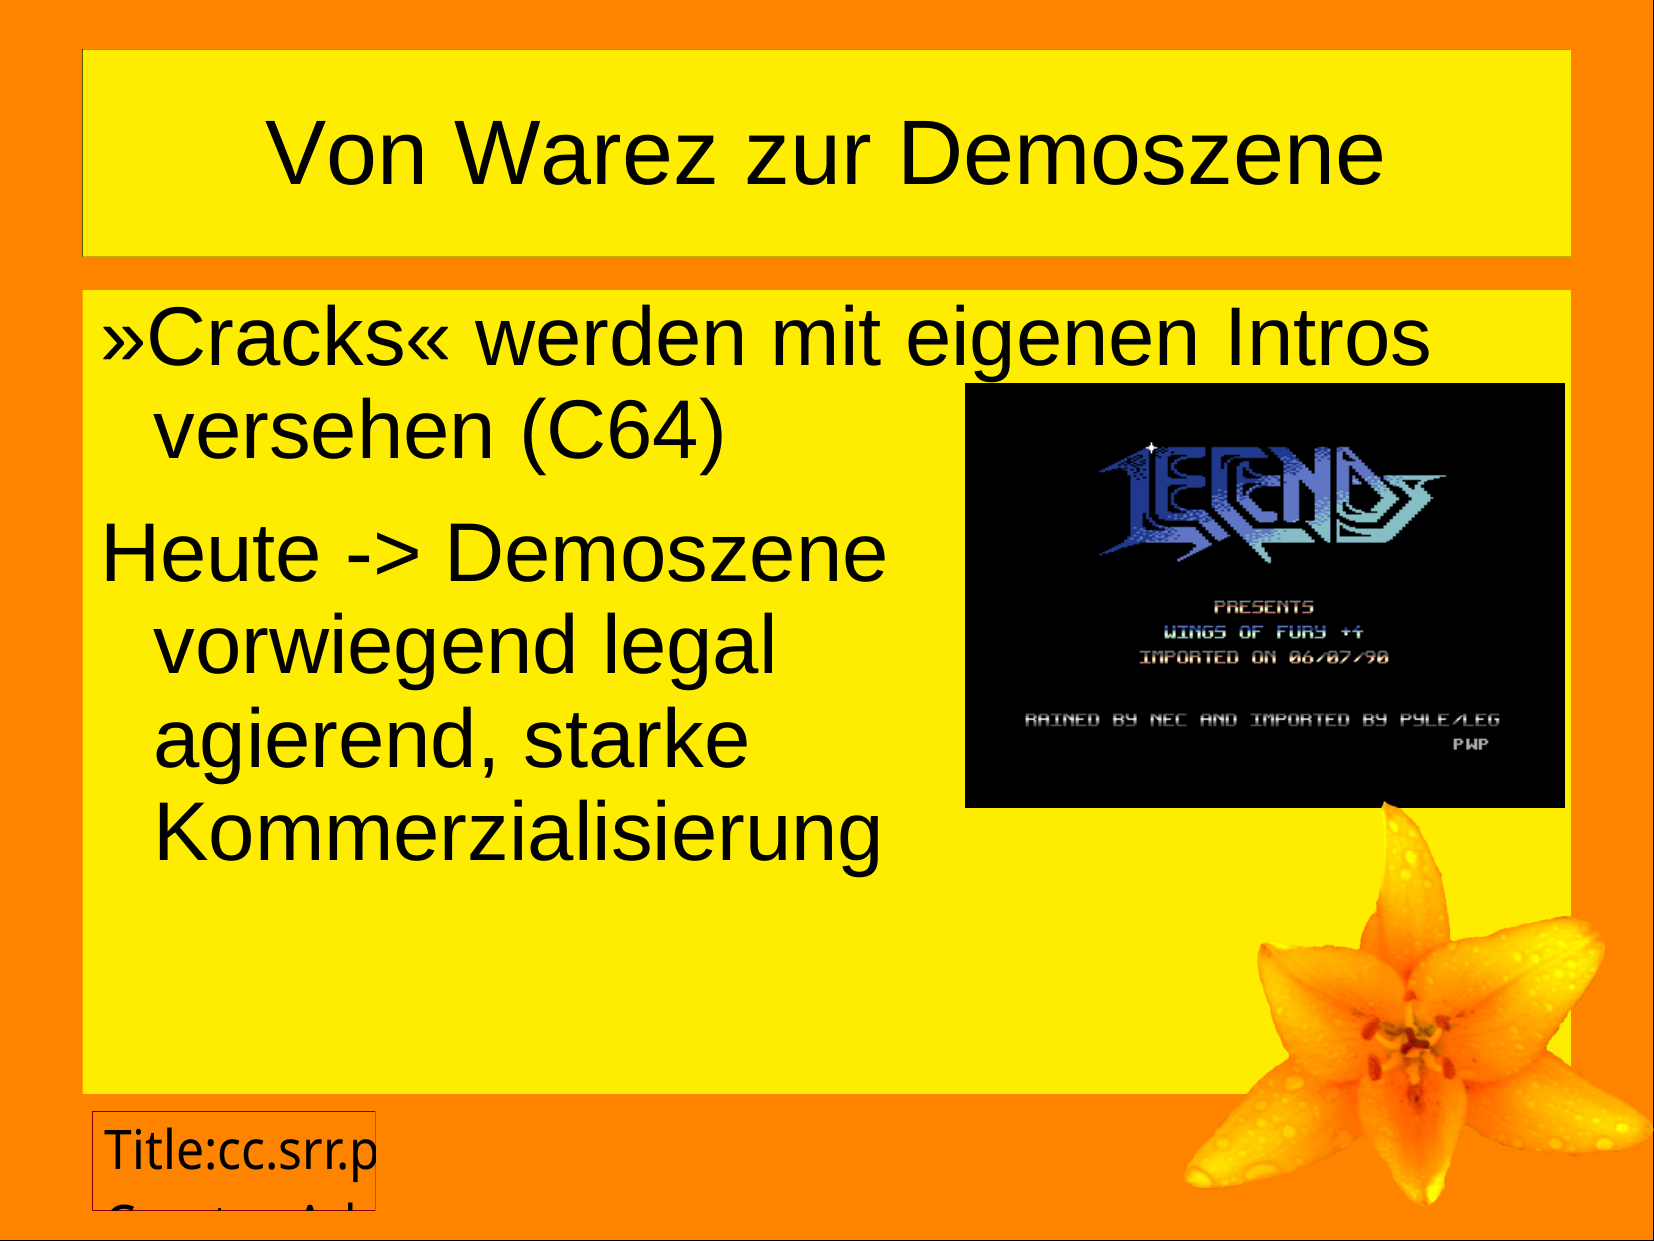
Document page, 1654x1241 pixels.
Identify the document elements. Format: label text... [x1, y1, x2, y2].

list »Cracks« werden mit eigenen Intros versehen (C64) Heute -> Demoszene vorwiegend legal agierend, starke Kommerzialisierung [82, 290, 1571, 1094]
text_box [0, 0, 1654, 1241]
picture [88, 1108, 376, 1211]
title Von Warez zur Demoszene [82, 49, 1571, 257]
picture [965, 383, 1654, 1241]
